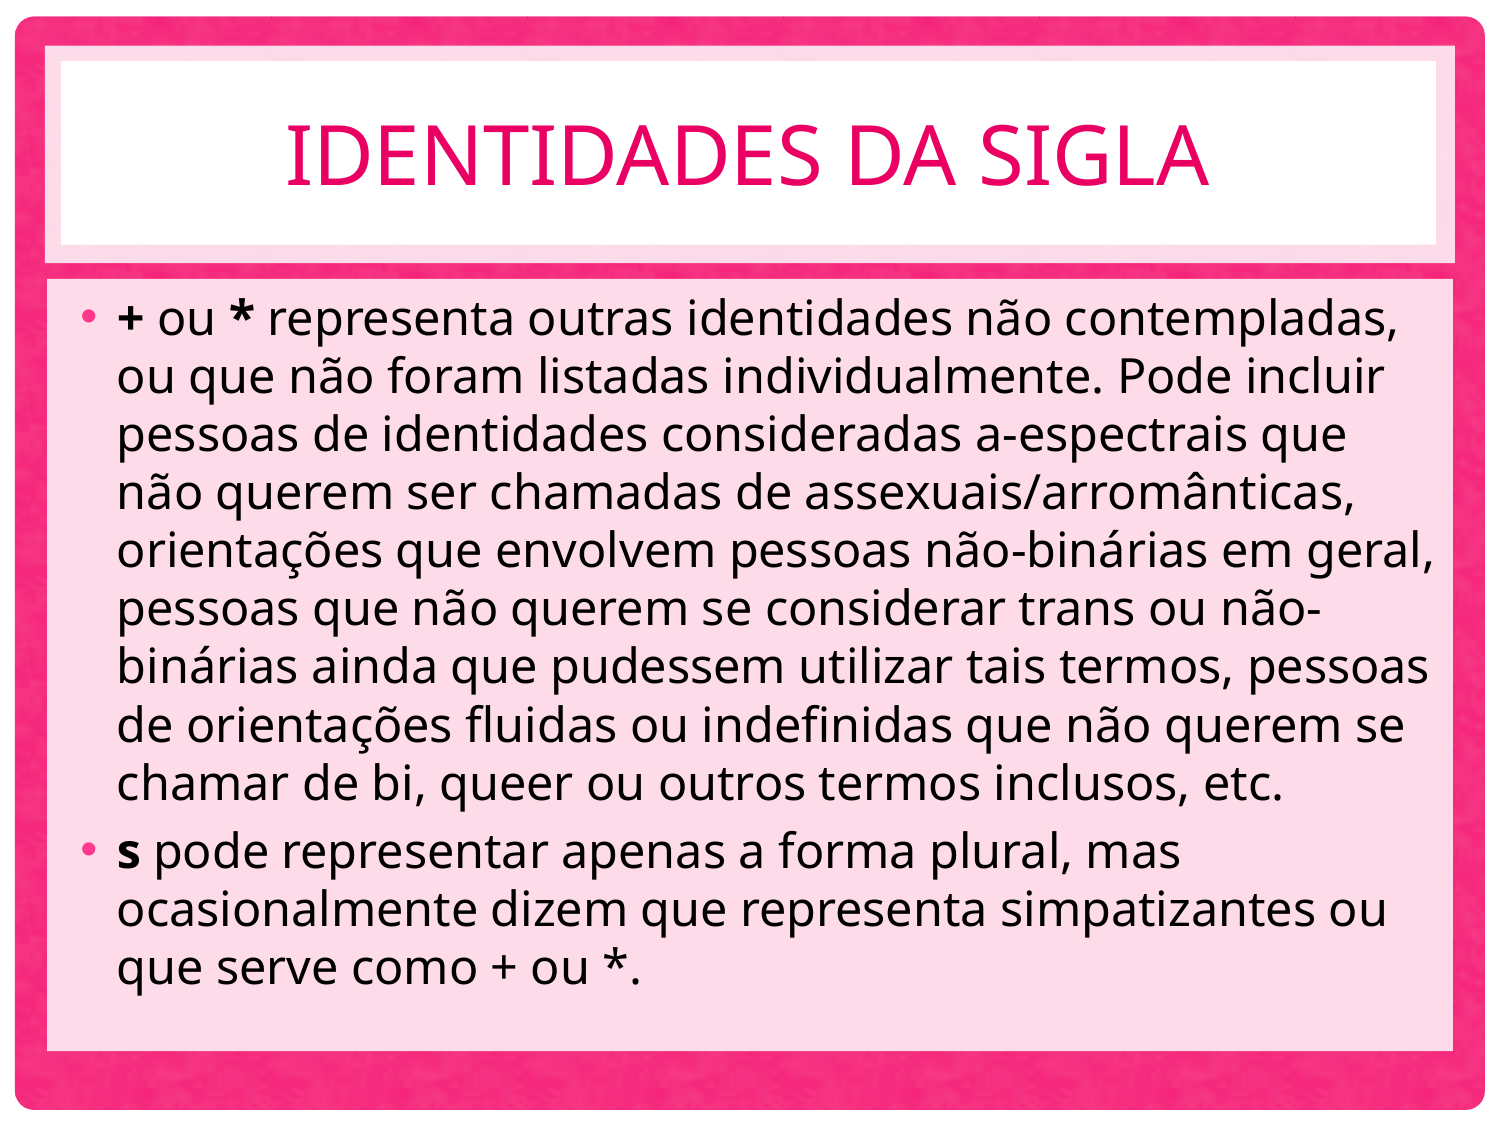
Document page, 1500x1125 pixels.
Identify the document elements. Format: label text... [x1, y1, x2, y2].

picture [14, 16, 1485, 1110]
title Identidades da sigla [69, 66, 1425, 238]
list + ou * representa outras identidades não contempladas, ou que não foram listadas individualmente. Pode incluir pessoas de identidades consideradas a-espectrais que não querem ser chamadas de assexuais/arromânticas, orientações que envolvem pessoas não-binárias em geral, pessoas que não querem se considerar trans ou não-binárias ainda que pudessem utilizar tais termos, pessoas de orientações fluidas ou indefinidas que não querem se chamar de bi, queer ou outros termos inclusos, etc. s pode representar apenas a forma plural, mas ocasionalmente dizem que representa simpatizantes ou que serve como + ou *. [47, 278, 1453, 1052]
